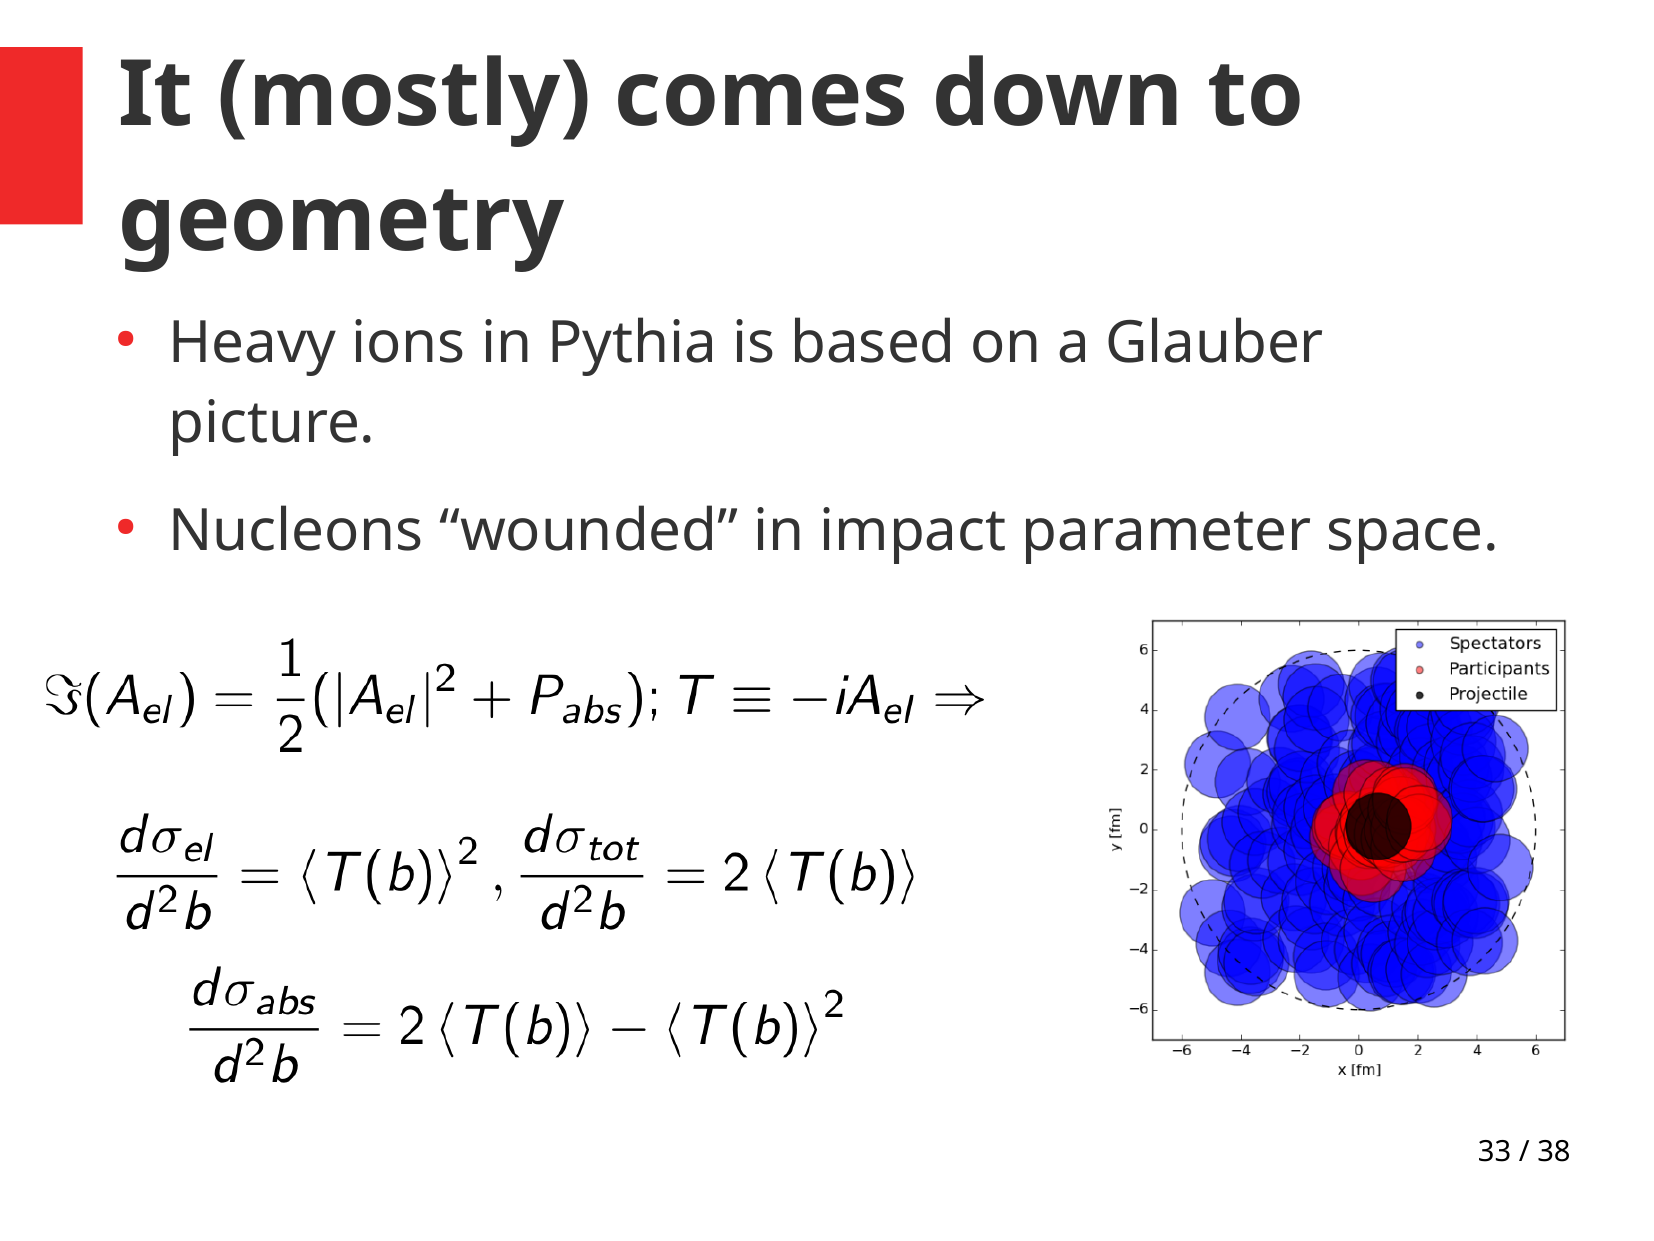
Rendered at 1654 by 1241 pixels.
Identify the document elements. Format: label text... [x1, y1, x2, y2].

list Heavy ions in Pythia is based on a Glauber picture. Nucleons “wounded” in impact parameter space. [97, 300, 1516, 603]
title It (mostly) comes down to geometry [118, 45, 1571, 260]
picture [12, 603, 1642, 1106]
